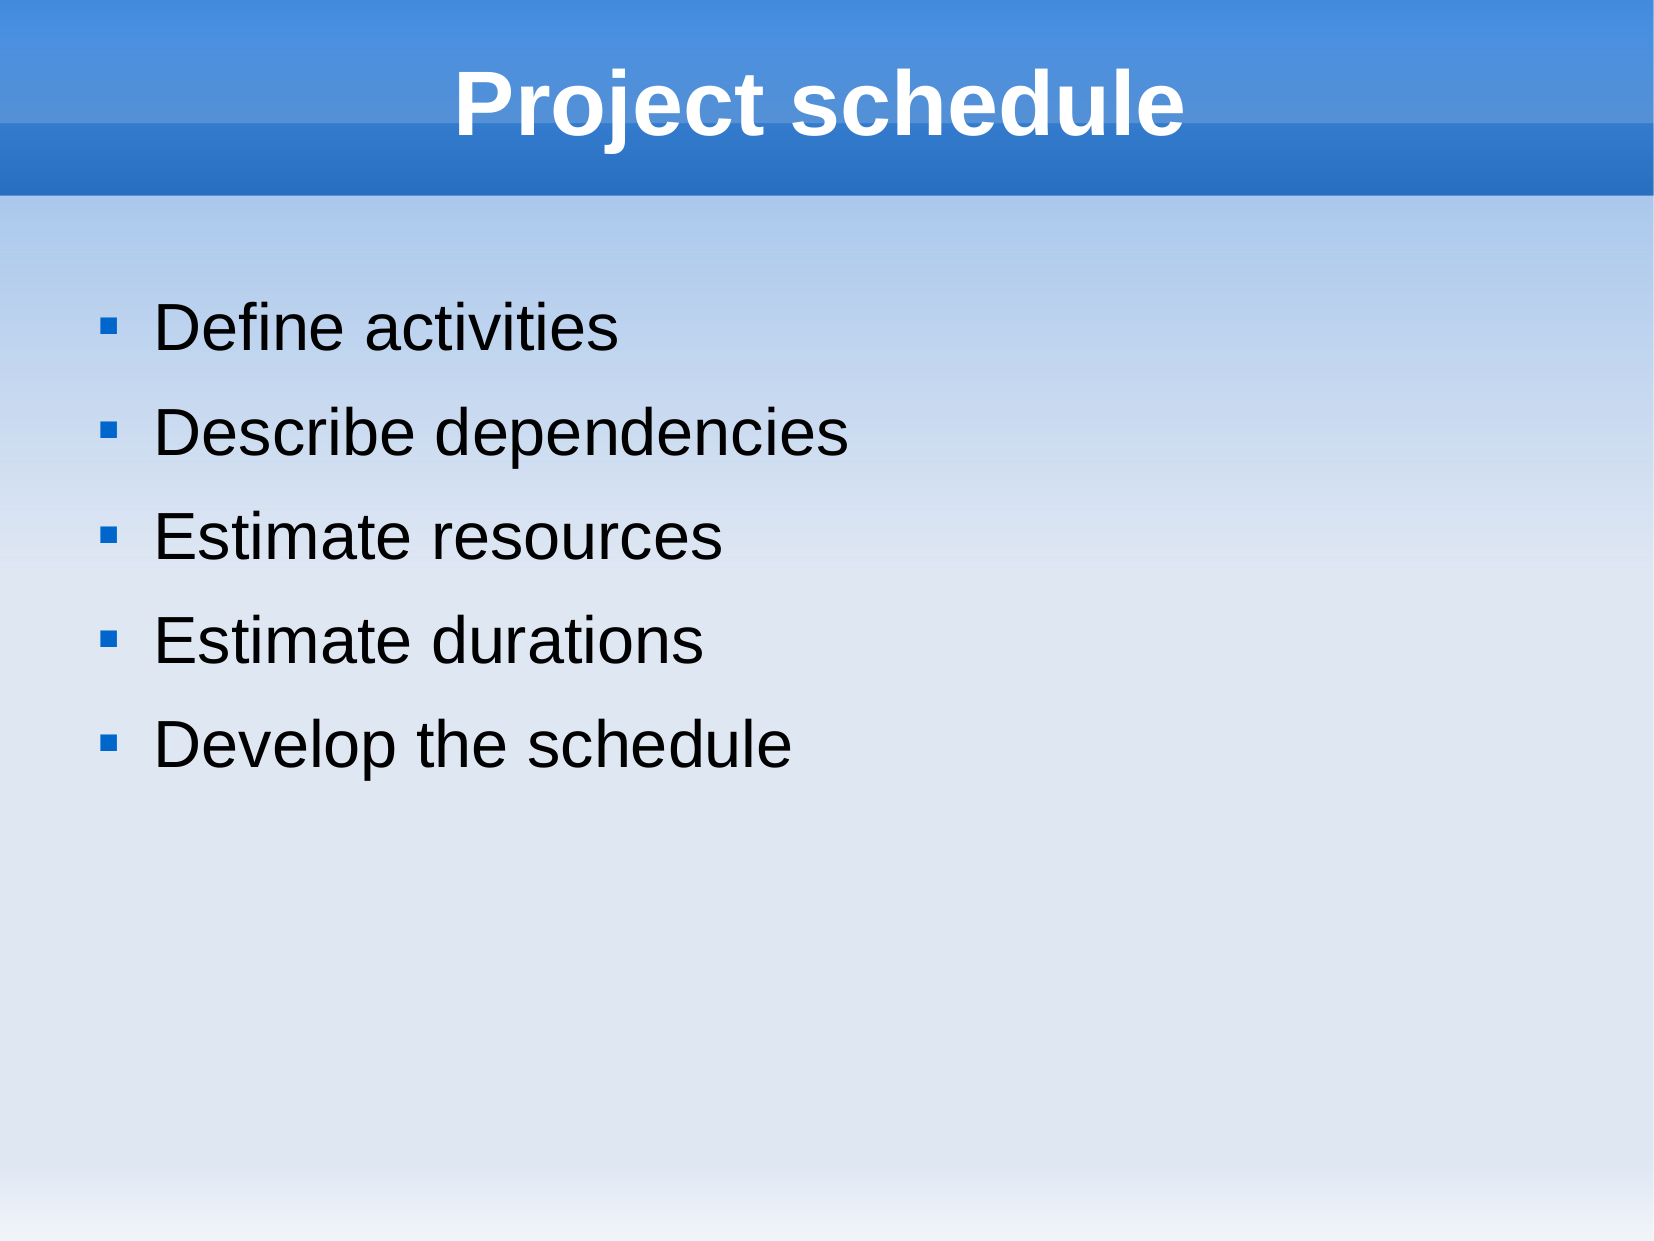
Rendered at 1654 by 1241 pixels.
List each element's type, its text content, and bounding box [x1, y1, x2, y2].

list Define activities Describe dependencies Estimate resources Estimate durations Develop the schedule [82, 290, 1571, 1094]
picture [0, 0, 1654, 1241]
title Project schedule [76, 7, 1565, 200]
